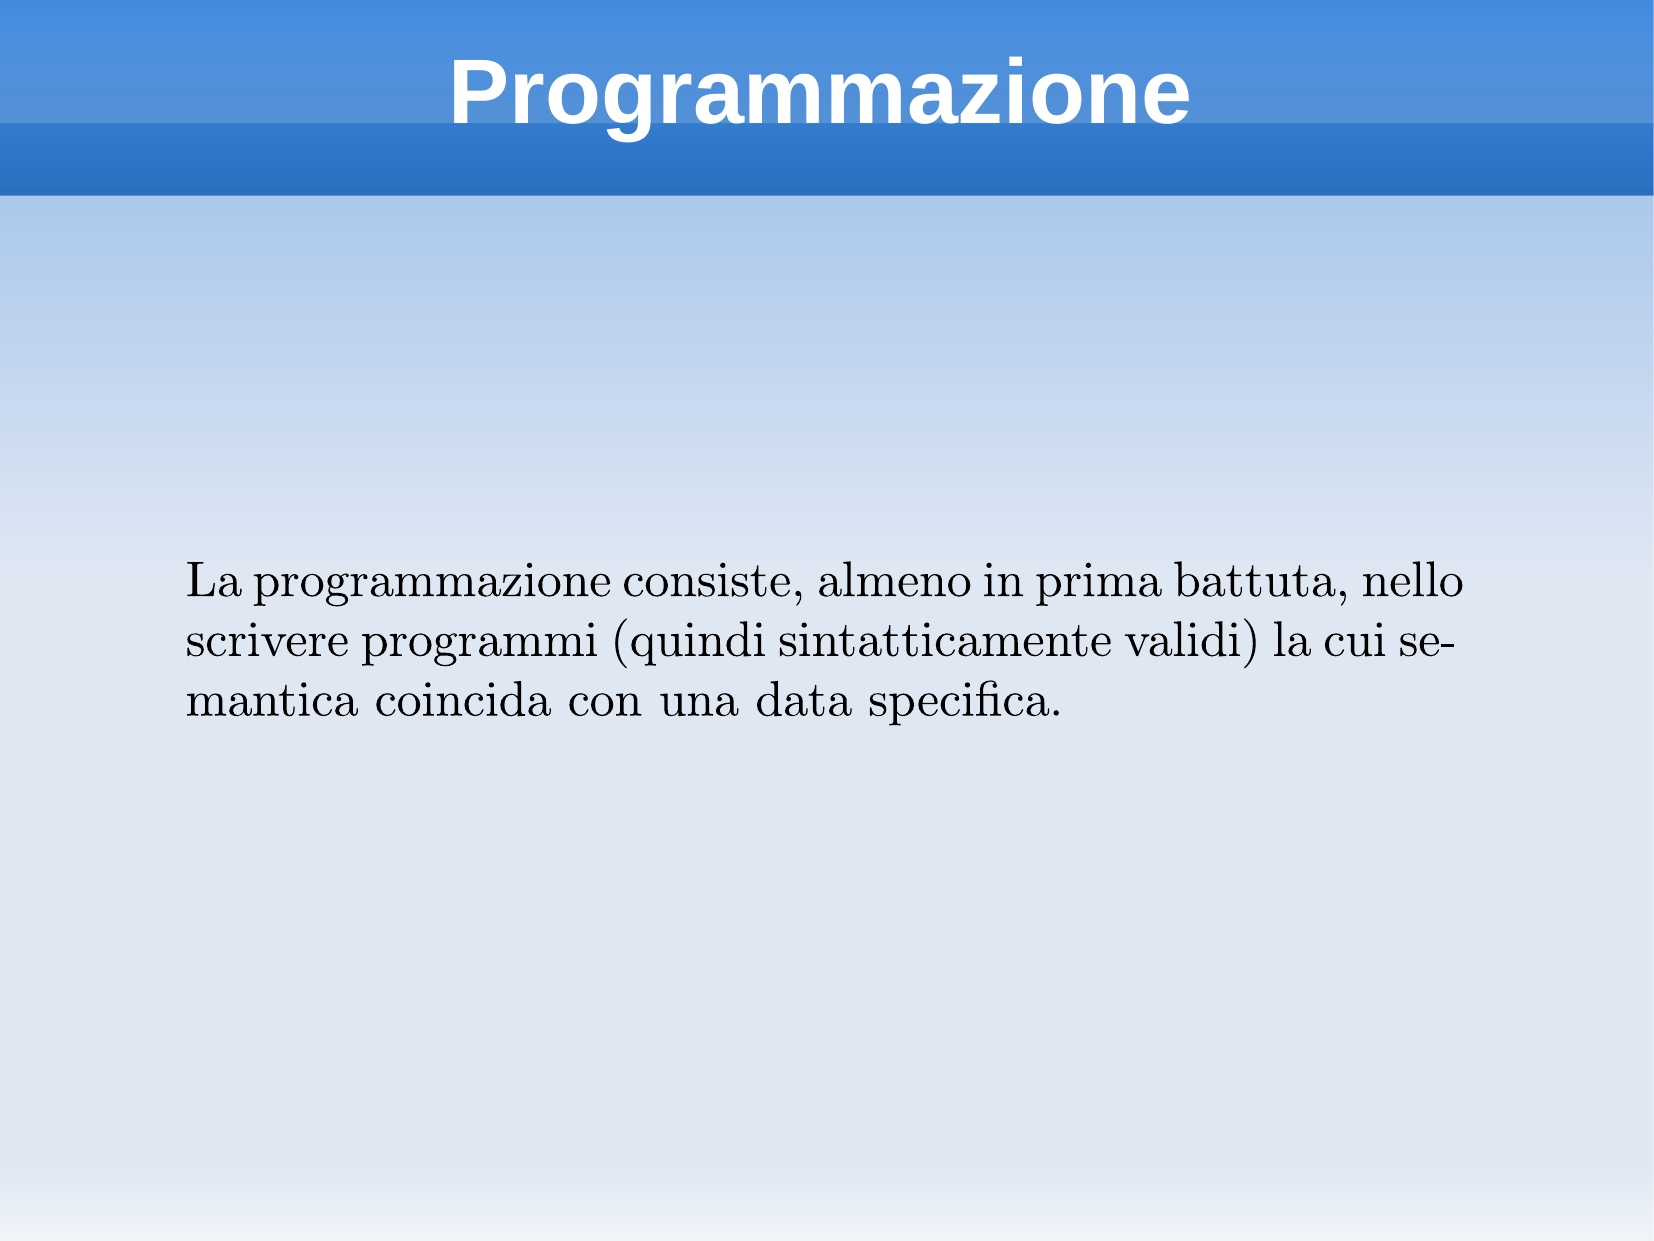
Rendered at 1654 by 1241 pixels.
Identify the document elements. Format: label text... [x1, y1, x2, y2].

picture [0, 0, 1654, 1241]
title Programmazione [76, 0, 1565, 196]
text_box [185, 561, 1464, 726]
